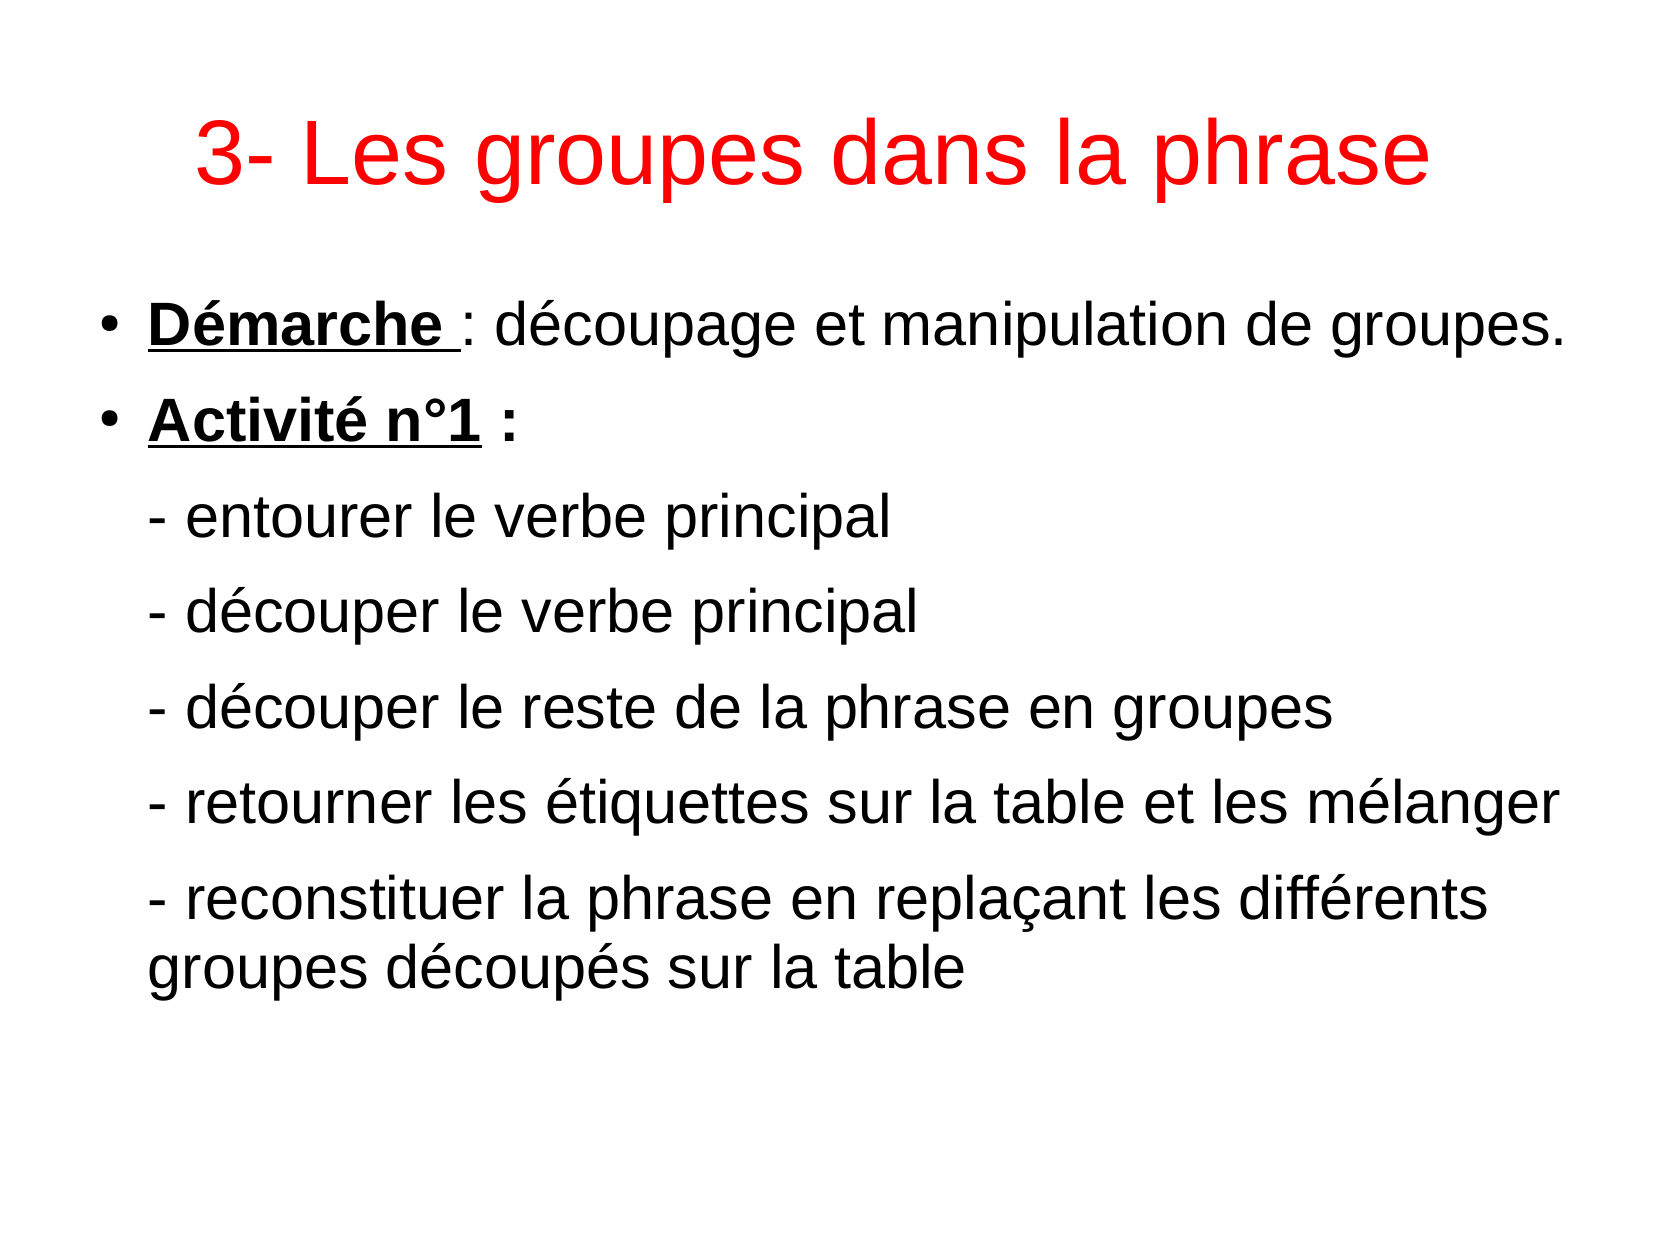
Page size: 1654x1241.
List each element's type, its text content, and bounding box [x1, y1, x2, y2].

title 3- Les groupes dans la phrase [82, 49, 1571, 257]
list Démarche : découpage et manipulation de groupes. Activité n°1 : - entourer le verbe principal - découper le verbe principal - découper le reste de la phrase en groupes - retourner les étiquettes sur la table et les mélanger - reconstituer la phrase en replaçant les différents groupes découpés sur la table [82, 290, 1571, 1010]
